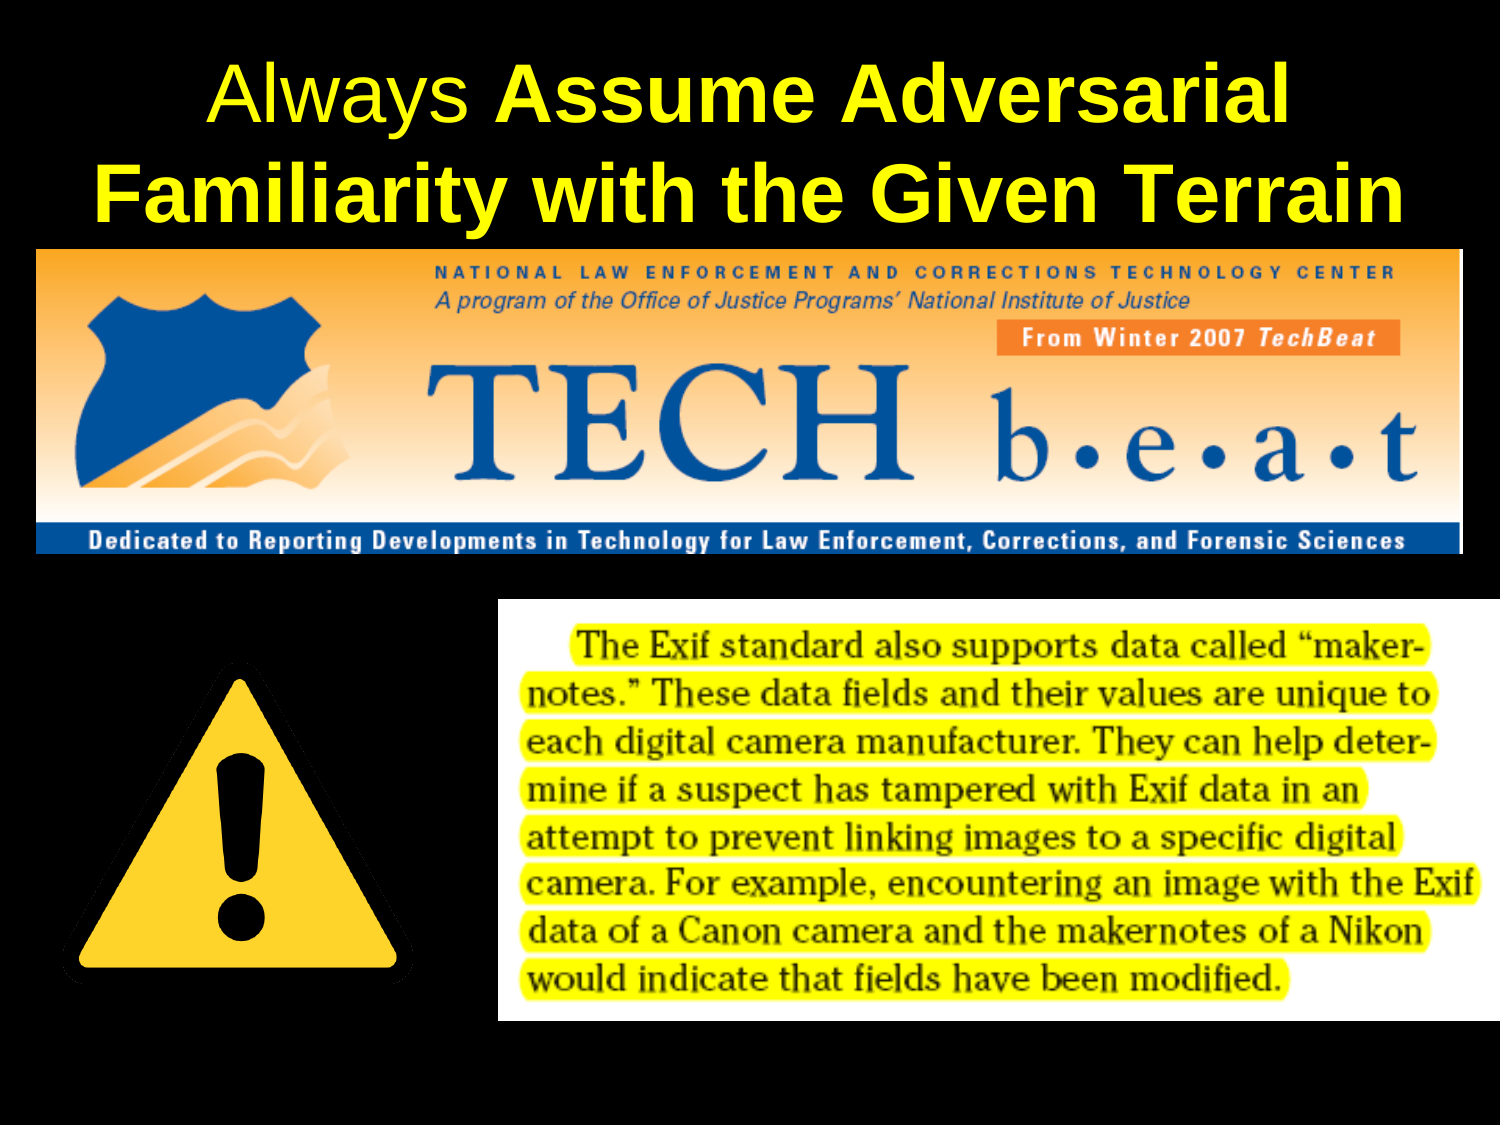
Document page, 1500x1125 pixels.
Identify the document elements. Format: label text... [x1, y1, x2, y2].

picture [498, 599, 1500, 1021]
title Always Assume Adversarial Familiarity with the Given Terrain [75, 31, 1426, 247]
picture [62, 662, 413, 984]
picture [36, 249, 1463, 588]
